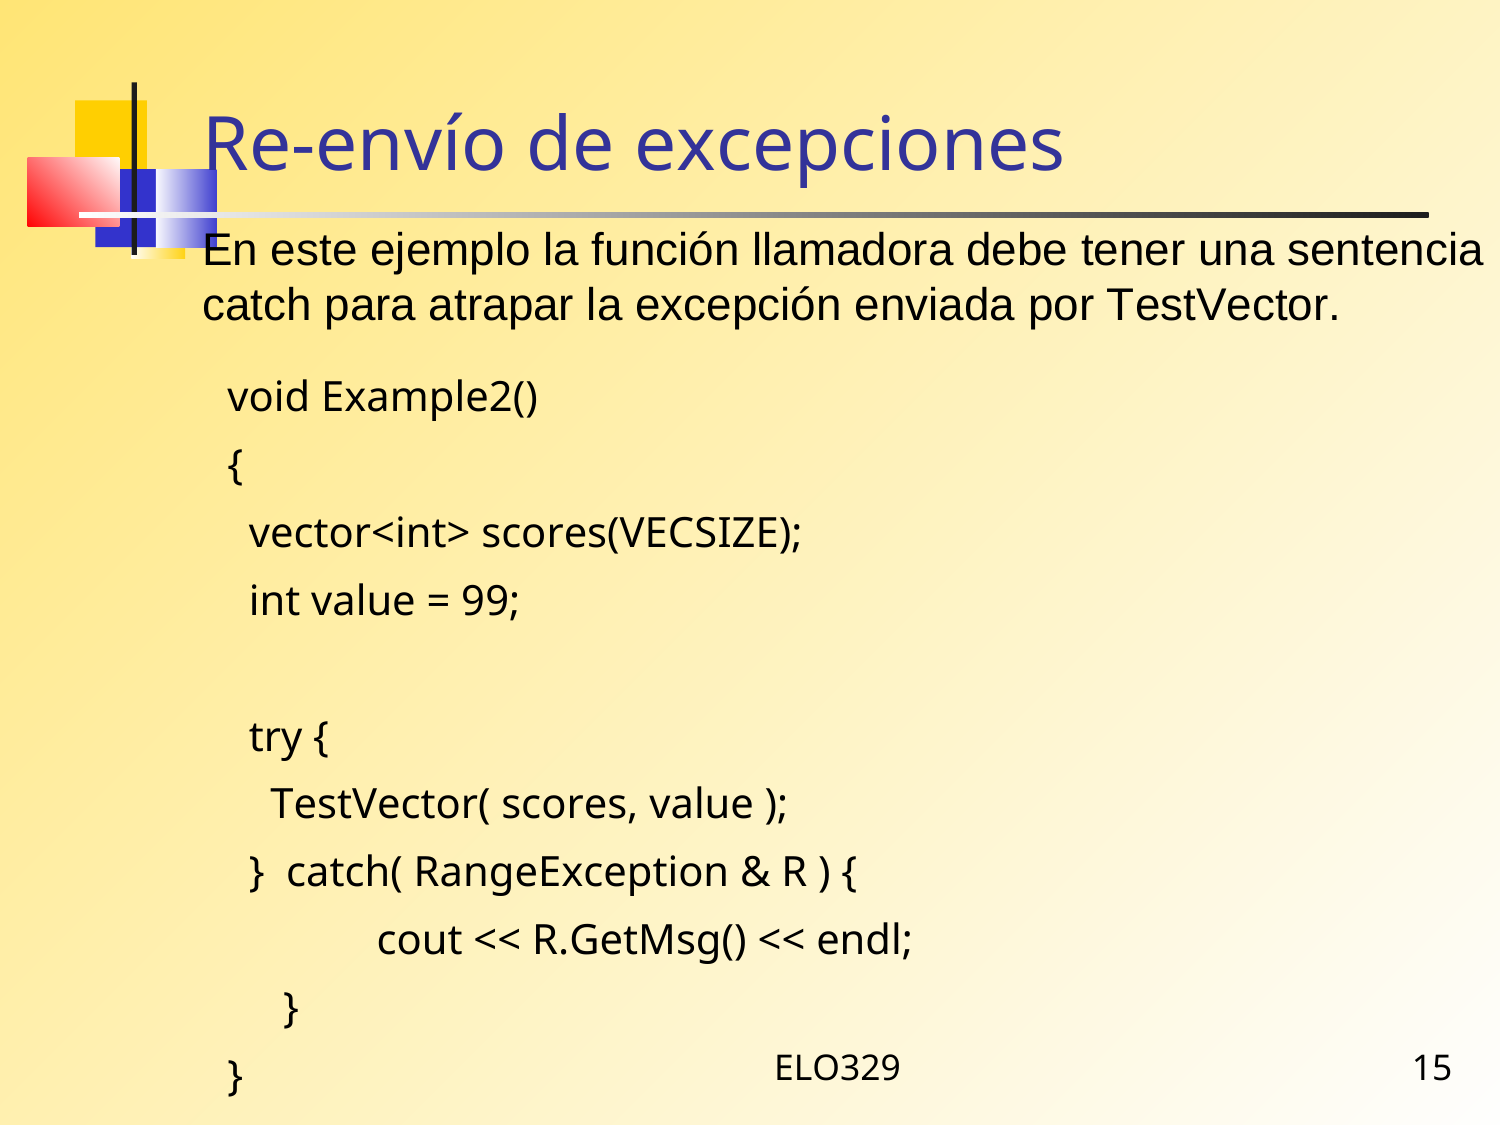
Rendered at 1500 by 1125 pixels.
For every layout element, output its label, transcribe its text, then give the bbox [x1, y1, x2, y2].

text_box En este ejemplo la función llamadora debe tener una sentencia catch para atrapar la excepción enviada por TestVector. [187, 212, 1500, 338]
title Re-envío de excepciones [187, 37, 1466, 201]
list void Example2()‏ { vector<int> scores(VECSIZE); int value = 99; try { TestVector( scores, value ); } catch( RangeException & R ) { cout << R.GetMsg() << endl; } } [212, 358, 1475, 1036]
